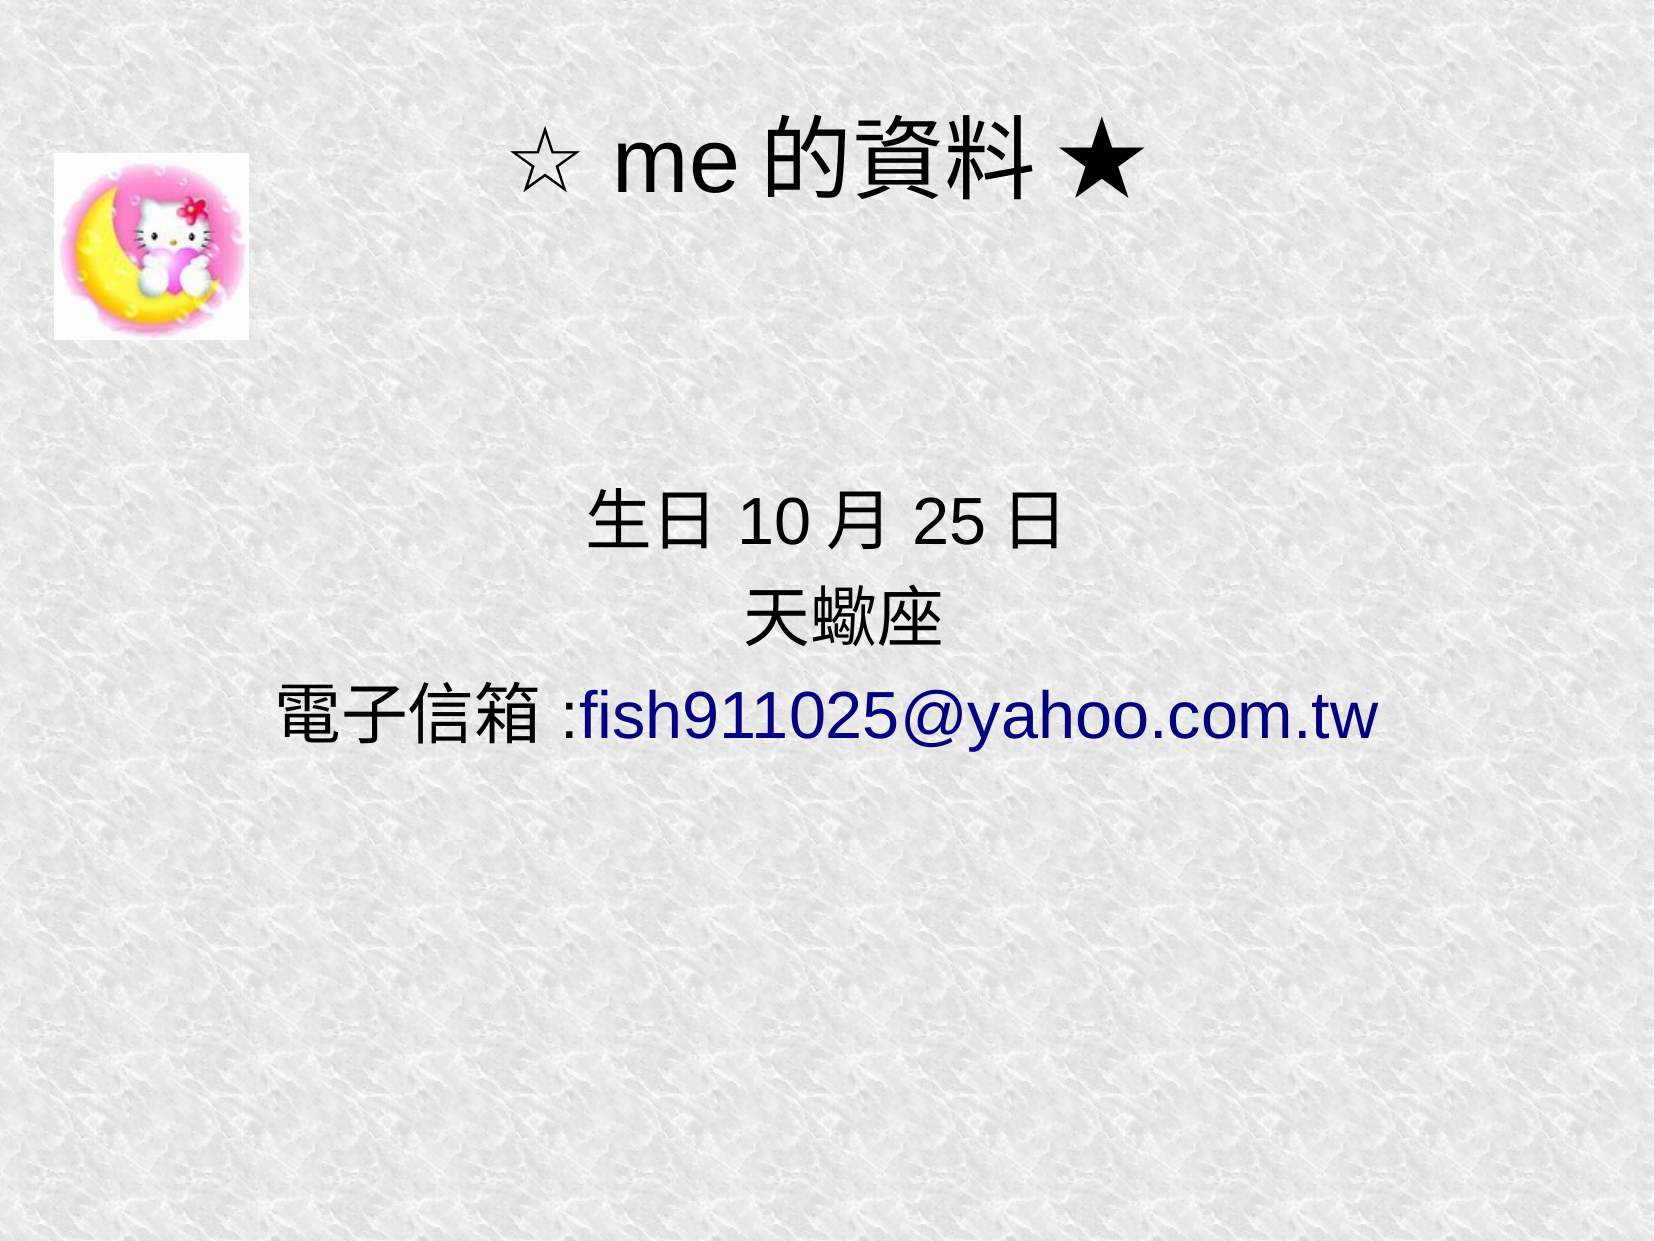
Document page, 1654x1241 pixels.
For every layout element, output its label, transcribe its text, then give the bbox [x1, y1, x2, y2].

subtitle 生日10月25日 天蠍座 電子信箱:fish911025@yahoo.com.tw [82, 290, 1571, 1010]
title ☆ me的資料 ★ [82, 49, 1571, 257]
picture [0, 0, 1654, 1241]
